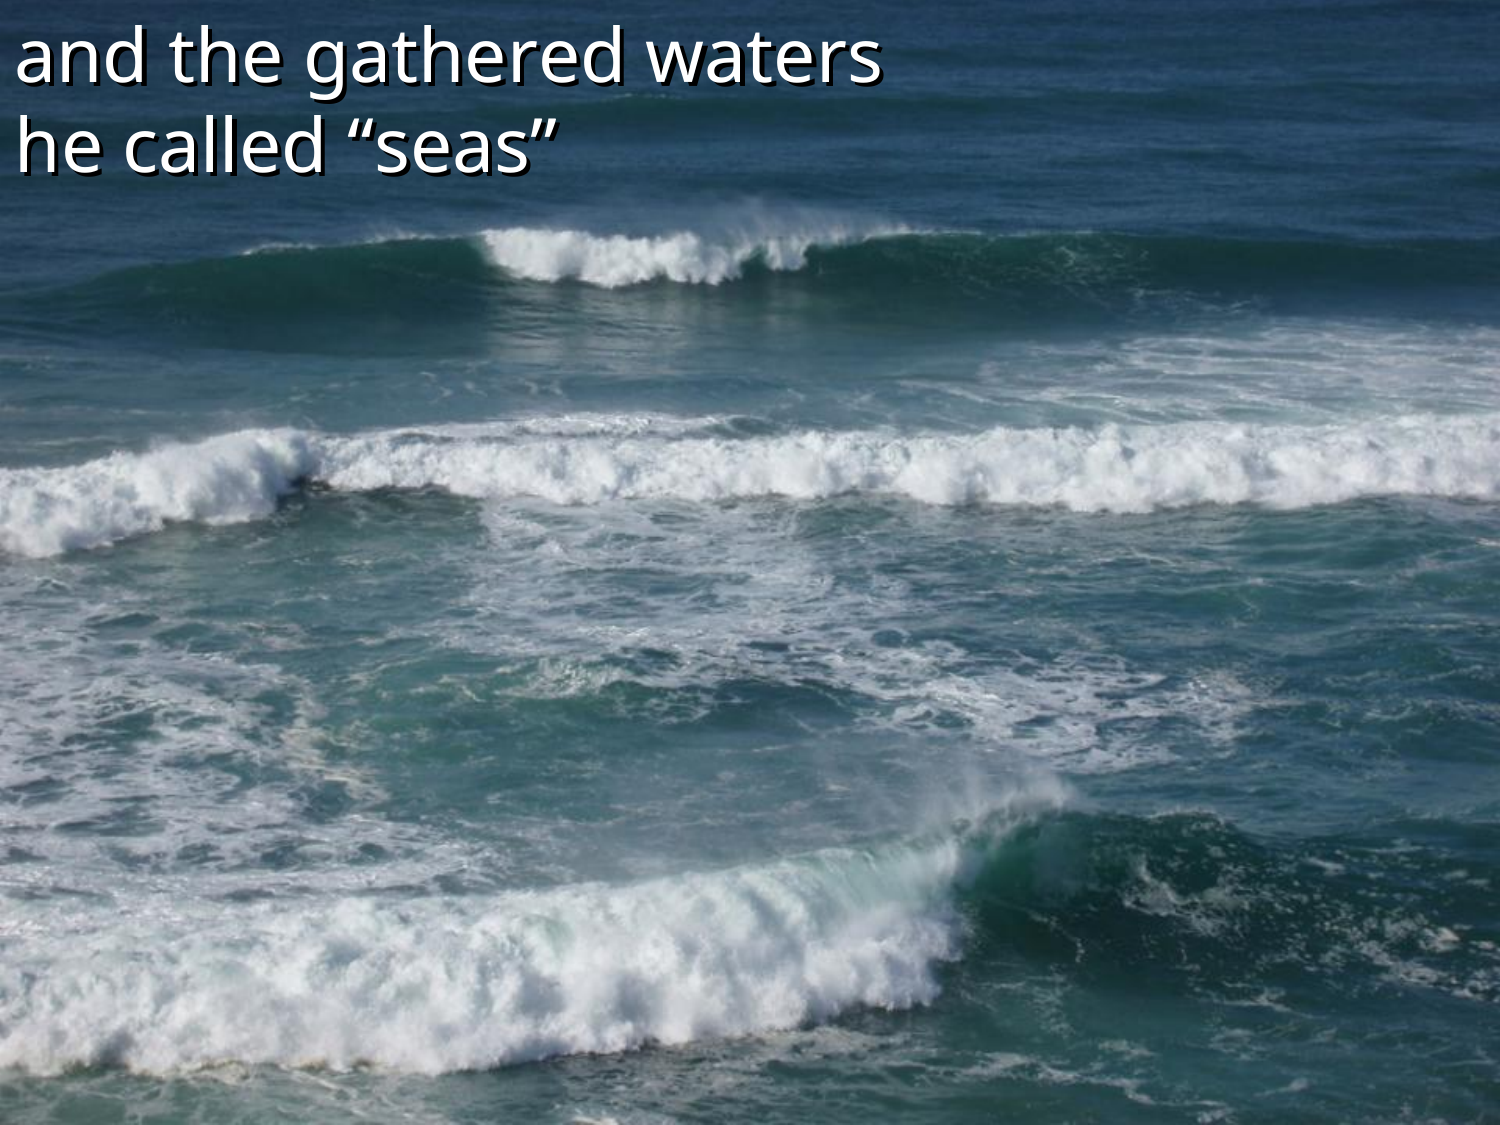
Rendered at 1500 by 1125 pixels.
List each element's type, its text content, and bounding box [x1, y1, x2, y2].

text_box and the gathered waters he called “seas” [0, 0, 904, 196]
picture [0, 0, 1500, 1125]
